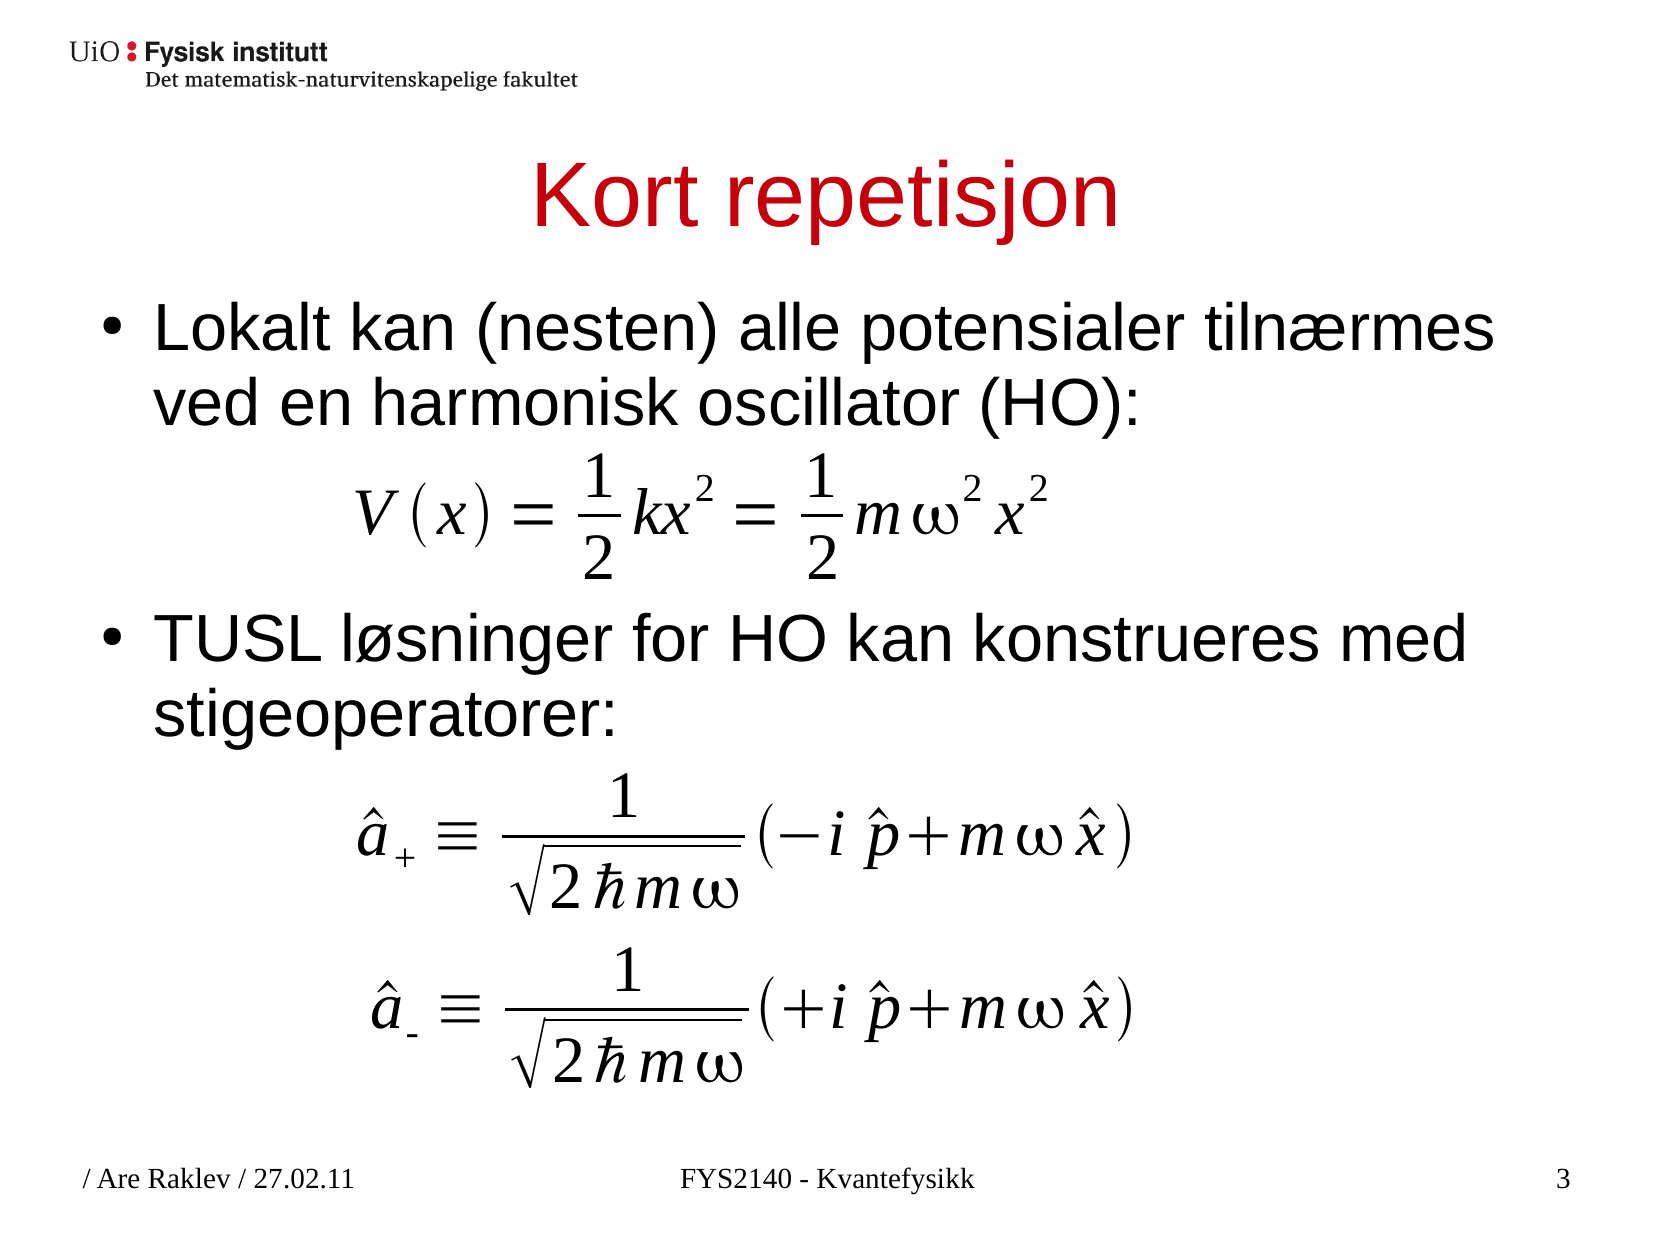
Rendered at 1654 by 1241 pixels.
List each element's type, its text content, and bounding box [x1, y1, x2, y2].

list Lokalt kan (nesten) alle potensialer tilnærmes ved en harmonisk oscillator (HO): TUSL løsninger for HO kan konstrueres med stigeoperatorer: [82, 290, 1576, 1094]
chart [345, 437, 1055, 595]
chart [362, 931, 1142, 1103]
picture [68, 37, 581, 93]
chart [348, 757, 1140, 929]
title Kort repetisjon [82, 90, 1571, 290]
